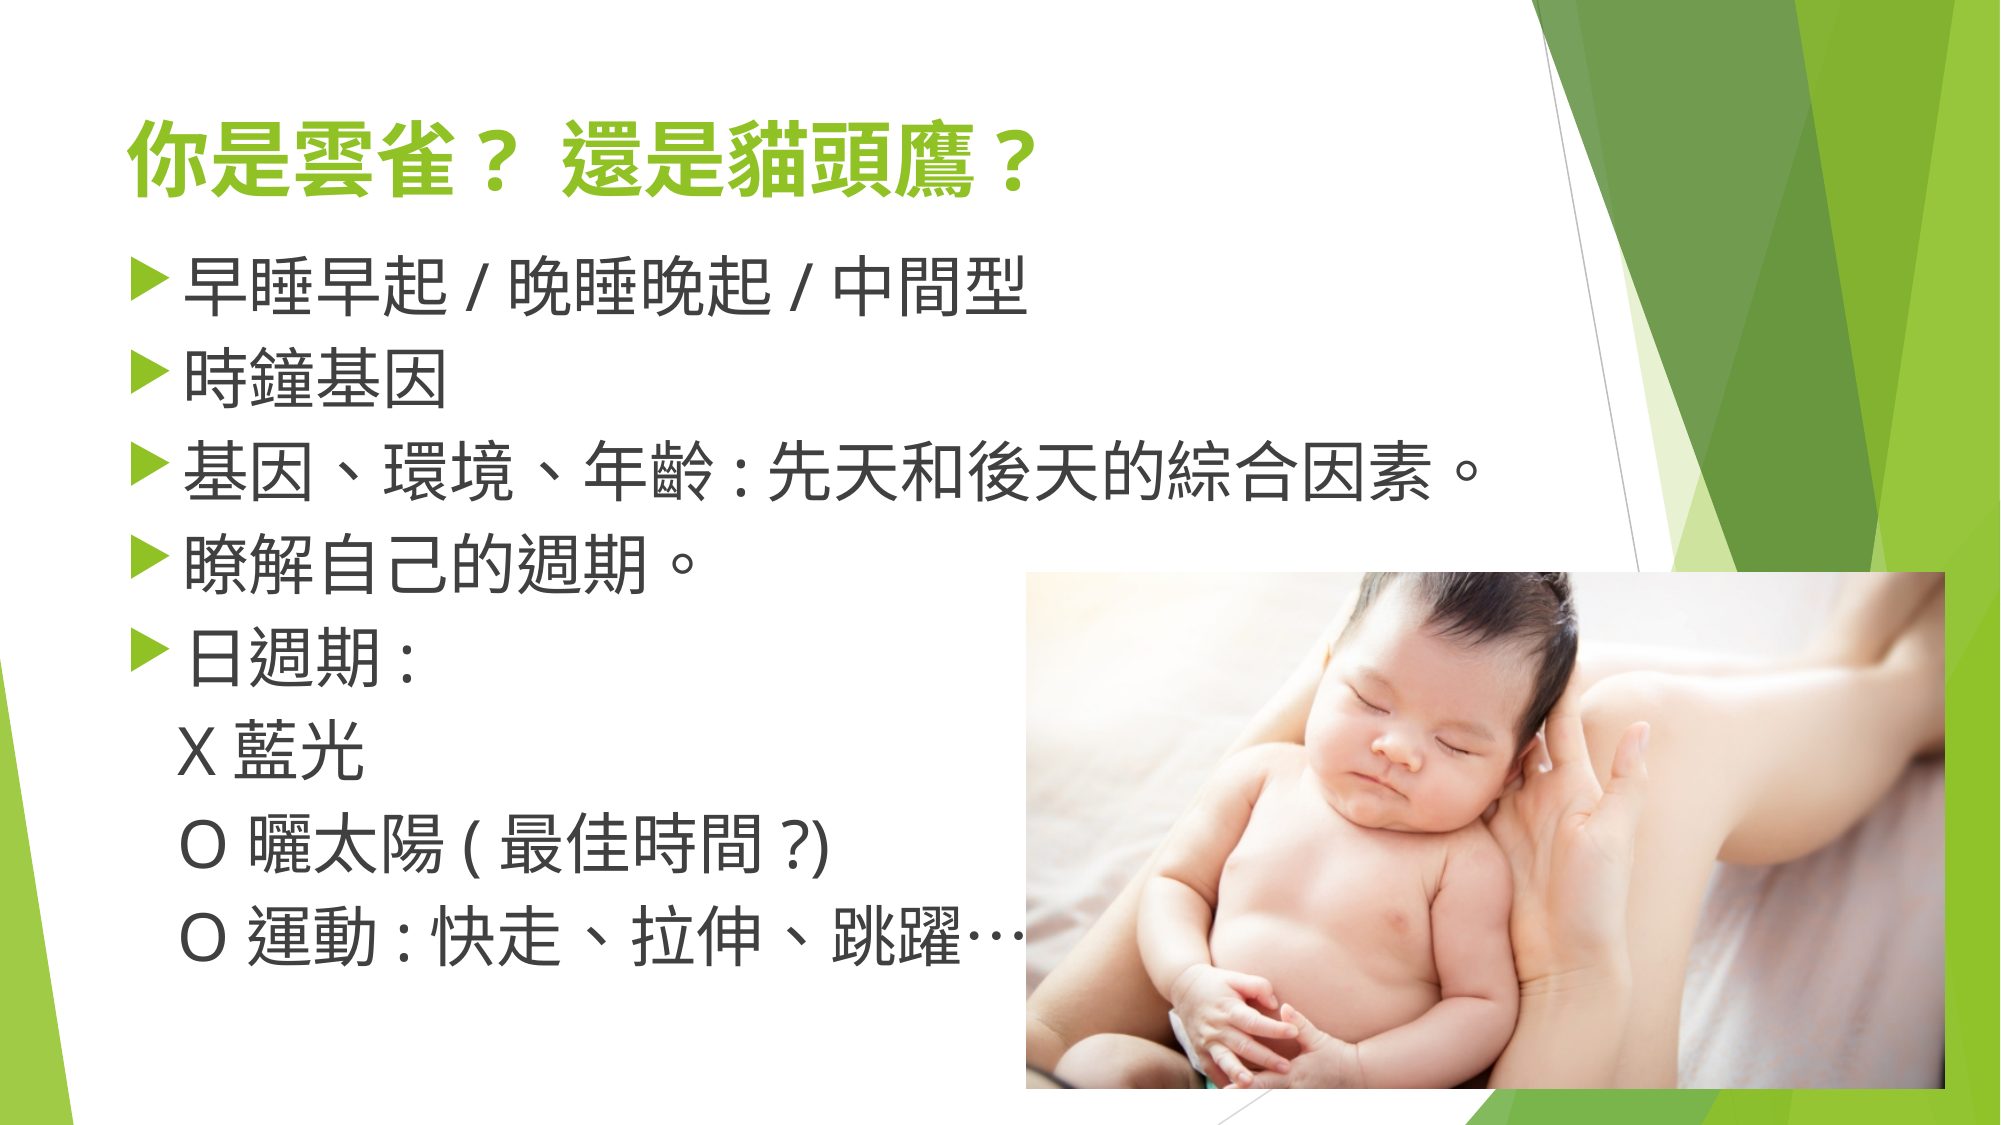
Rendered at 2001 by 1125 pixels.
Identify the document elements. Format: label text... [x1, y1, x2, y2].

title 你是雲雀? 還是貓頭鷹? [111, 99, 1522, 246]
list 早睡早起/晚睡晚起/中間型 時鐘基因 基因、環境、年齡:先天和後天的綜合因素。 瞭解自己的週期。 日週期: X藍光 O曬太陽(最佳時間?) O運動:快走、拉伸、跳躍… [111, 246, 1522, 1039]
picture [1026, 572, 1945, 1089]
